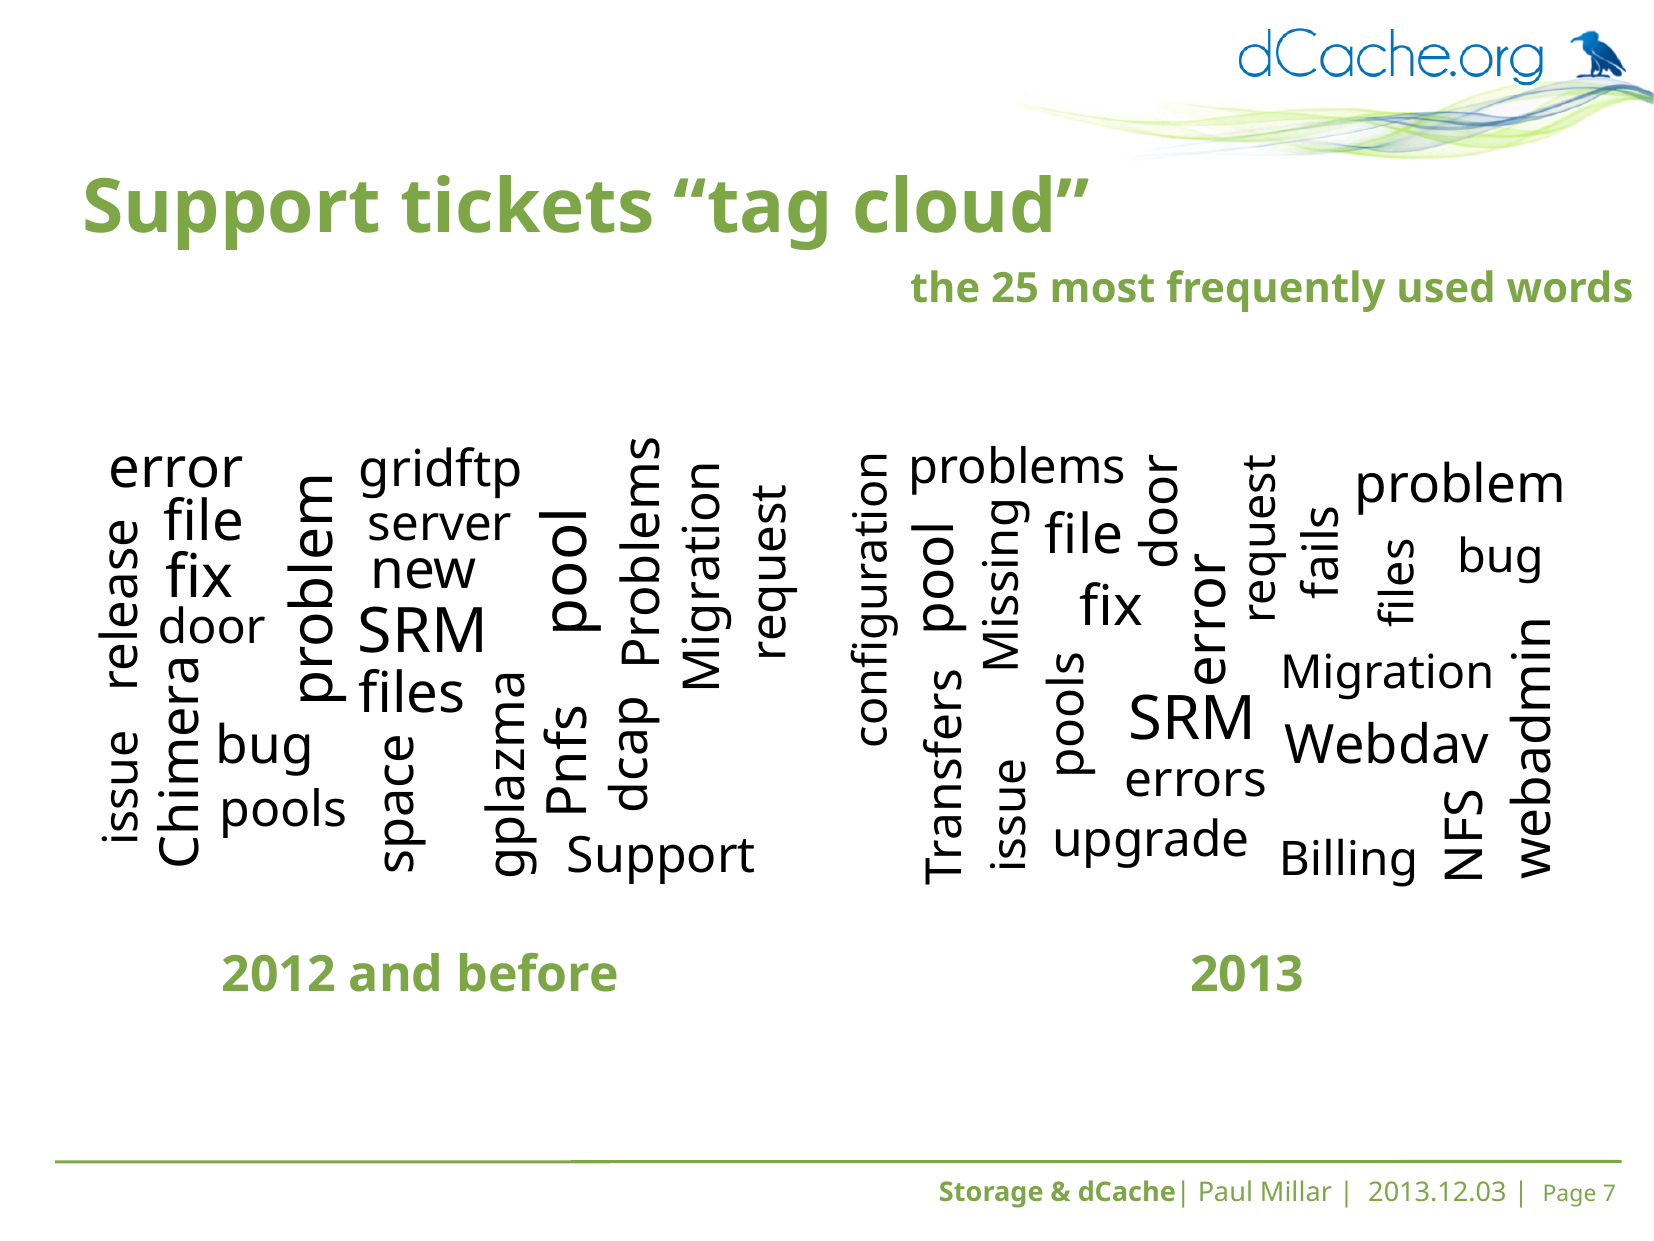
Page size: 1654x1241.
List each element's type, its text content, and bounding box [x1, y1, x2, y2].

picture [956, 16, 1654, 169]
title 2013 [1041, 926, 1454, 1017]
title the 25 most frequently used words [112, 241, 1634, 332]
picture [845, 435, 1572, 890]
title Support tickets “tag cloud” [82, 156, 1605, 251]
picture [82, 435, 809, 890]
title 2012 and before [214, 926, 627, 1017]
